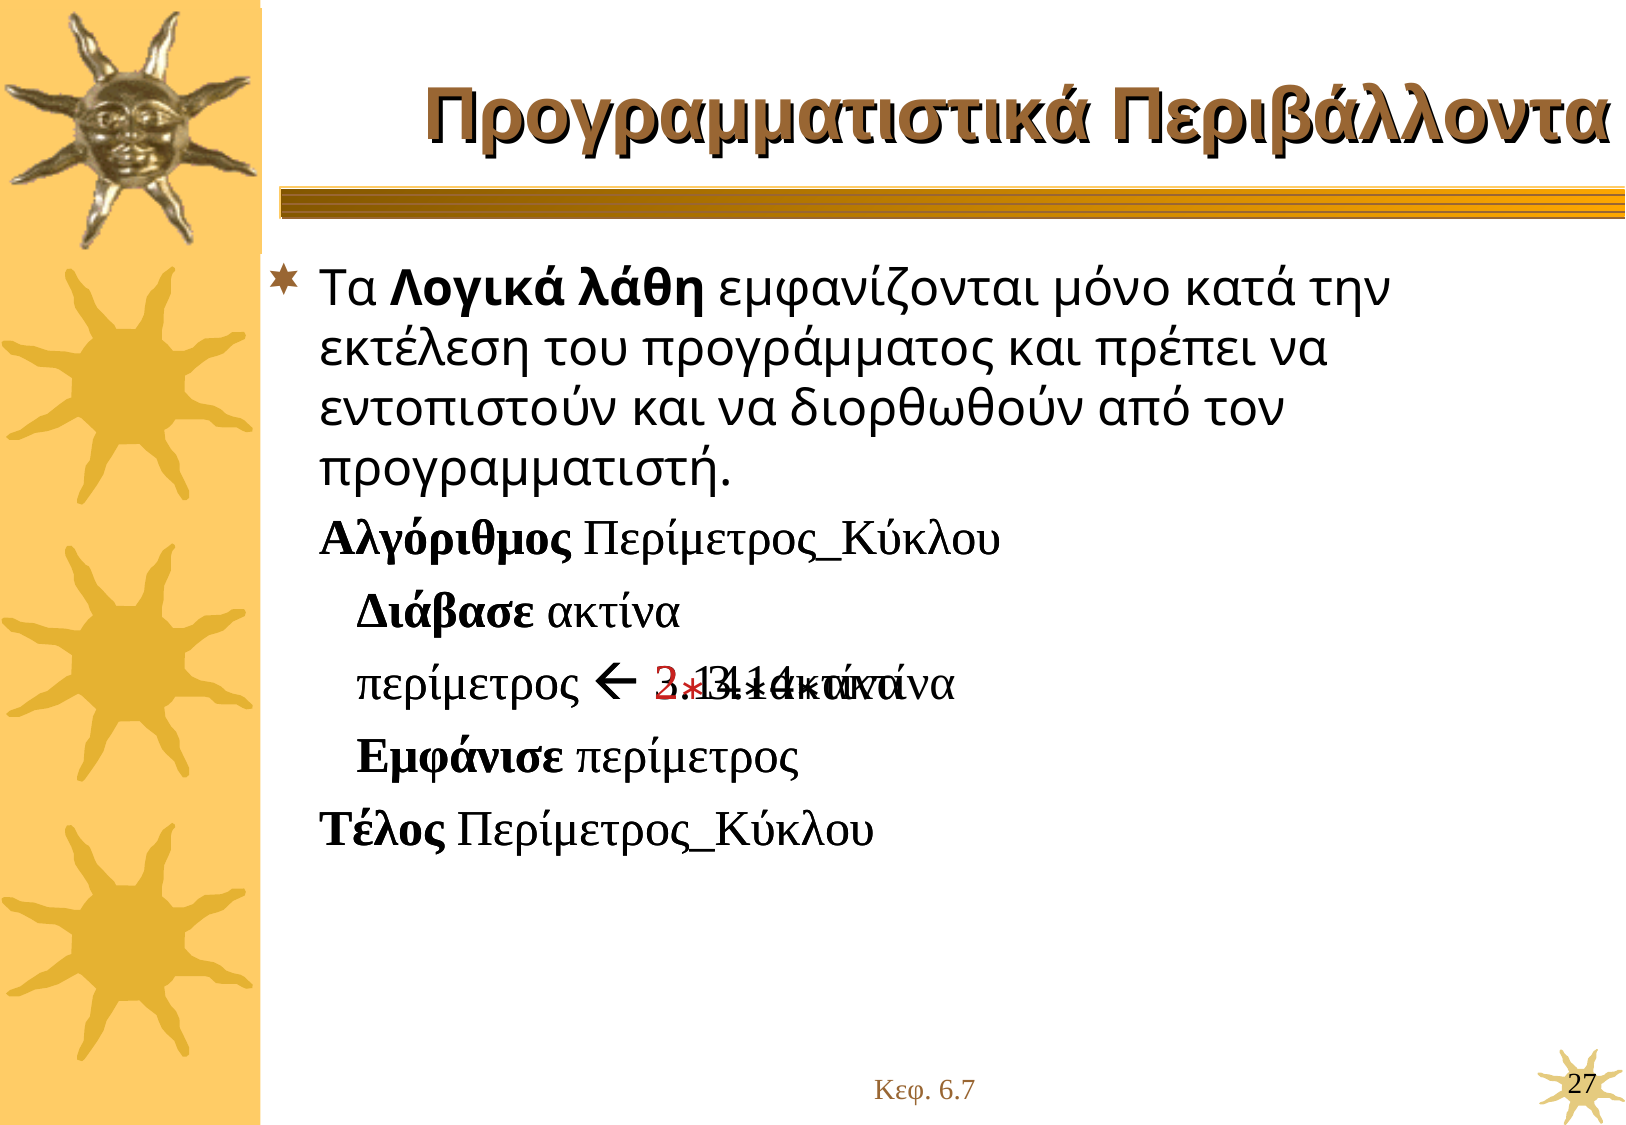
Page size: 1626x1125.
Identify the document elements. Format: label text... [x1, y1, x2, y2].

text_box Προγραμματιστικά Περιβάλλοντα [0, 49, 1625, 163]
text_box Τα Λογικά λάθη εμφανίζονται μόνο κατά την εκτέλεση του προγράμματος και πρέπει να εντοπιστούν και να διορθωθούν από τον προγραμματιστή. [248, 248, 1626, 467]
picture [1, 163, 262, 254]
picture [1, 8, 262, 49]
text_box Αλγόριθμος Περίμετρος_Κύκλου Διάβασε ακτίνα περίμετρος  2∗3.14∗ακτίνα Εμφάνισε περίμετρος Τέλος Περίμετρος_Κύκλου [304, 497, 1028, 939]
